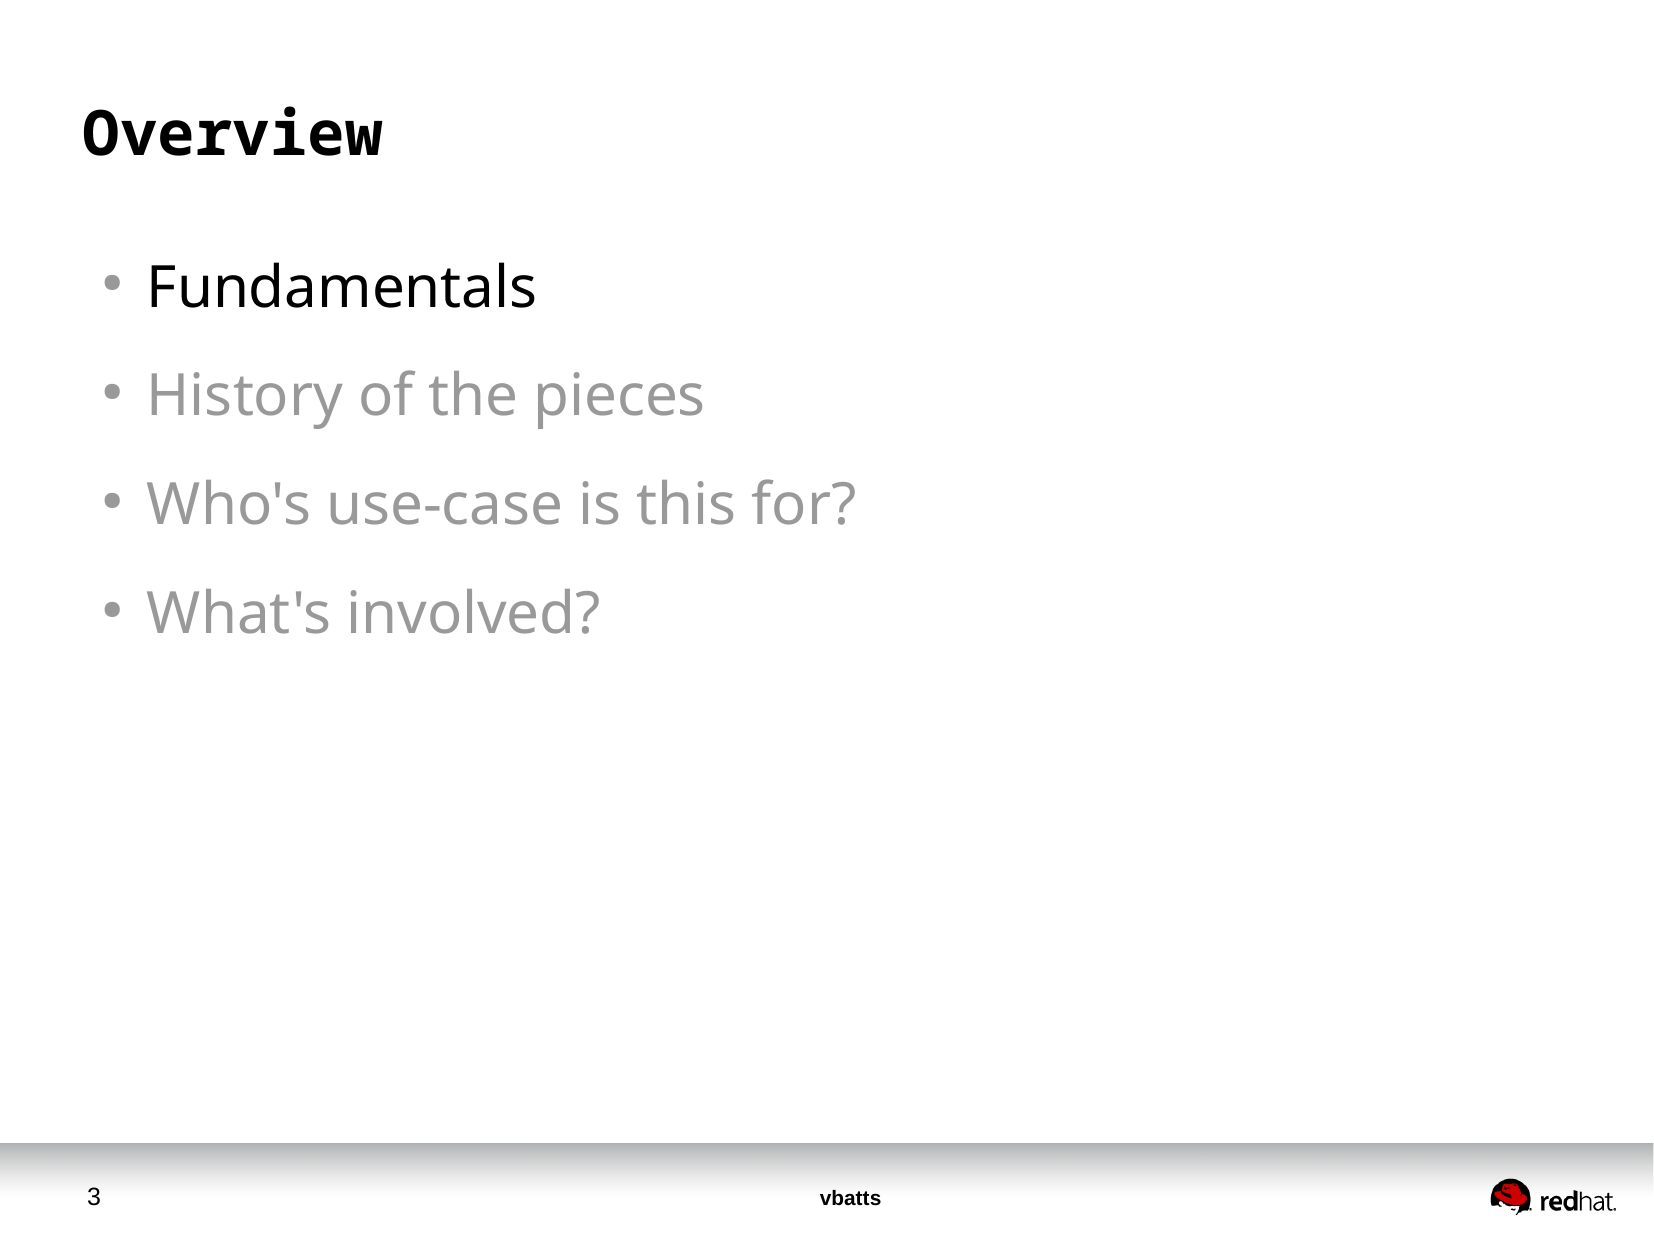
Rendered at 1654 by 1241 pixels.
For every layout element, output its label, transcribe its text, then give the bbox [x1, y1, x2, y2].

picture [0, 1143, 1654, 1241]
title Overview [82, 37, 1571, 226]
list Fundamentals History of the pieces Who's use-case is this for? What's involved? [86, 244, 1576, 950]
